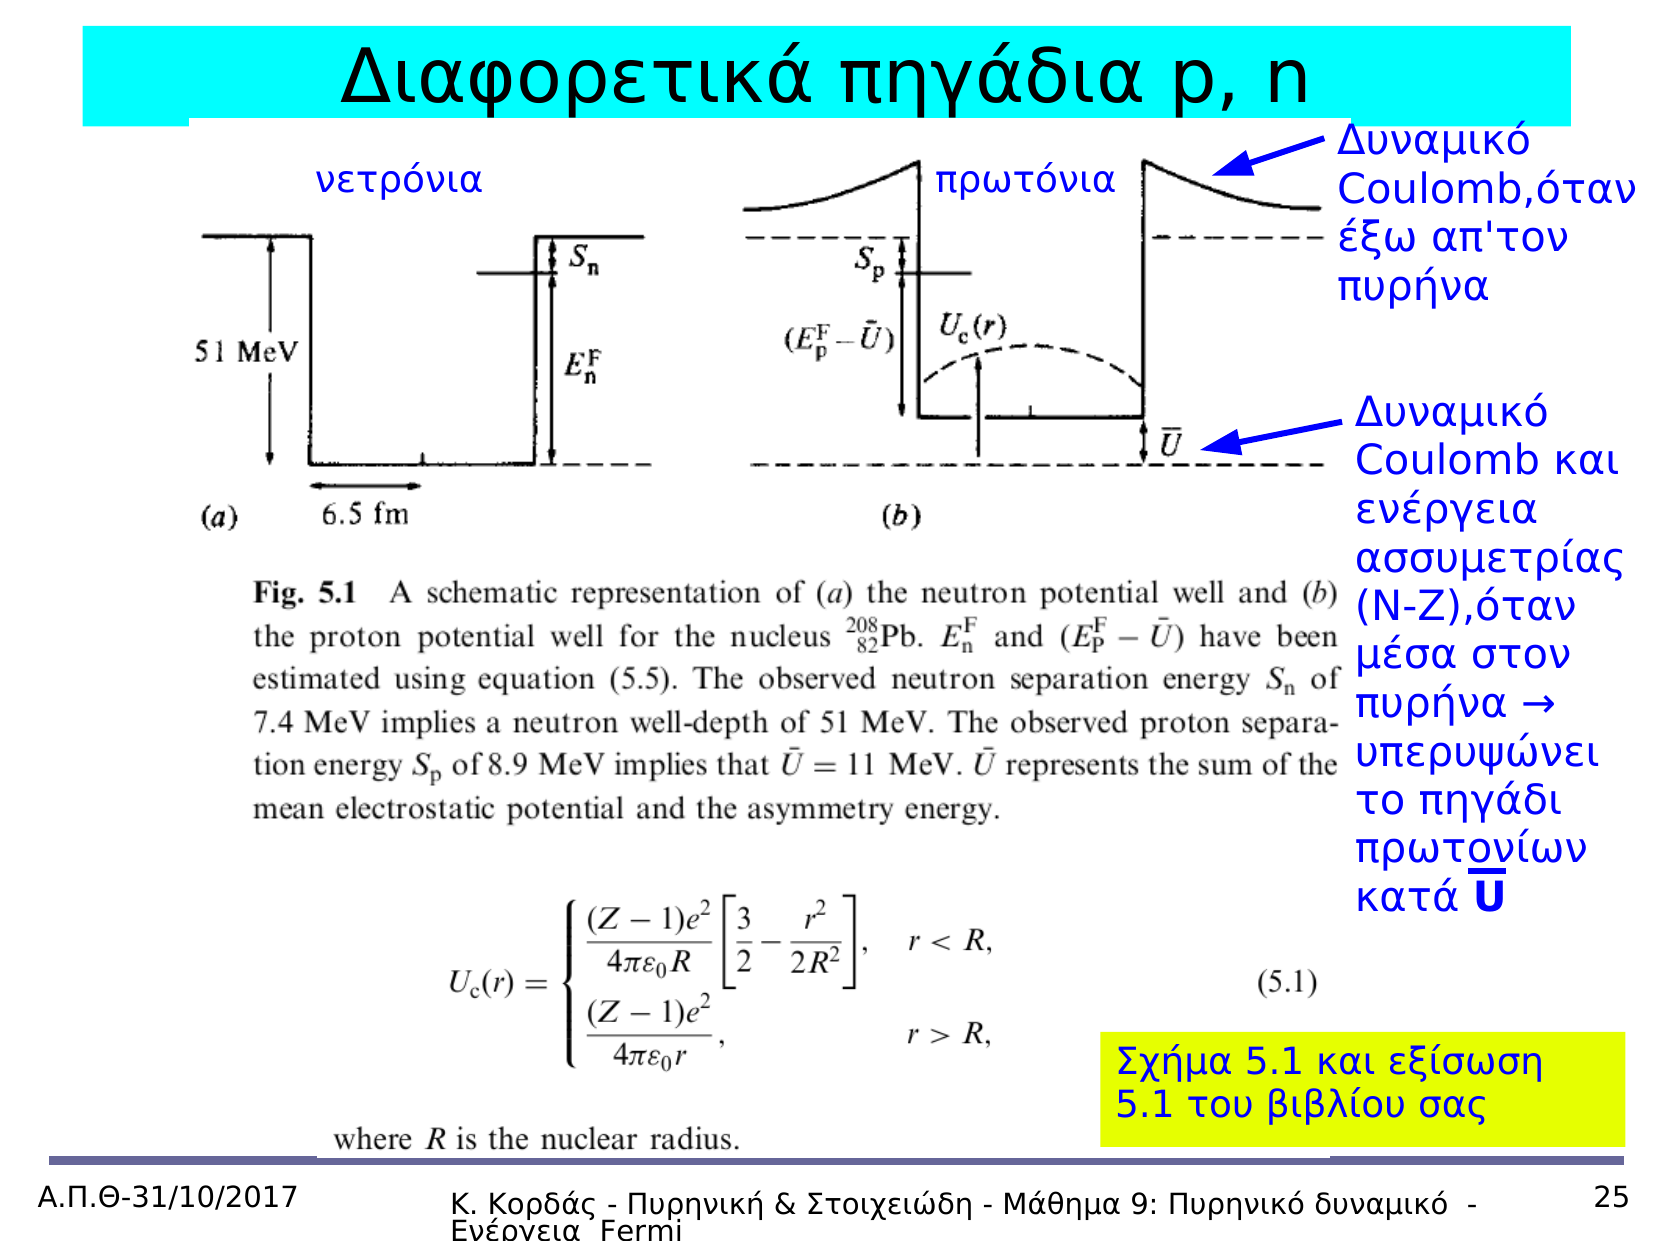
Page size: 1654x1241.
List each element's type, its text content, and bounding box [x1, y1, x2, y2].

text_box Δυναμικό Coulomb και ενέργεια ασσυμετρίας (Ν-Ζ),όταν μέσα στον πυρήνα → υπερυψώνει το πηγάδι πρωτονίων κατά U [1340, 380, 1654, 935]
picture [189, 118, 1351, 839]
text_box Δυναμικό Coulomb,όταν έξω απ'τον πυρήνα [1322, 108, 1654, 320]
text_box Σχήμα 5.1 και εξίσωση 5.1 του βιβλίου σας [1100, 1031, 1626, 1147]
picture [317, 857, 1330, 1158]
text_box νετρόνια [300, 150, 563, 209]
text_box πρωτόνια [920, 150, 1183, 209]
title Διαφορετικά πηγάδια p, n [82, 25, 1571, 127]
